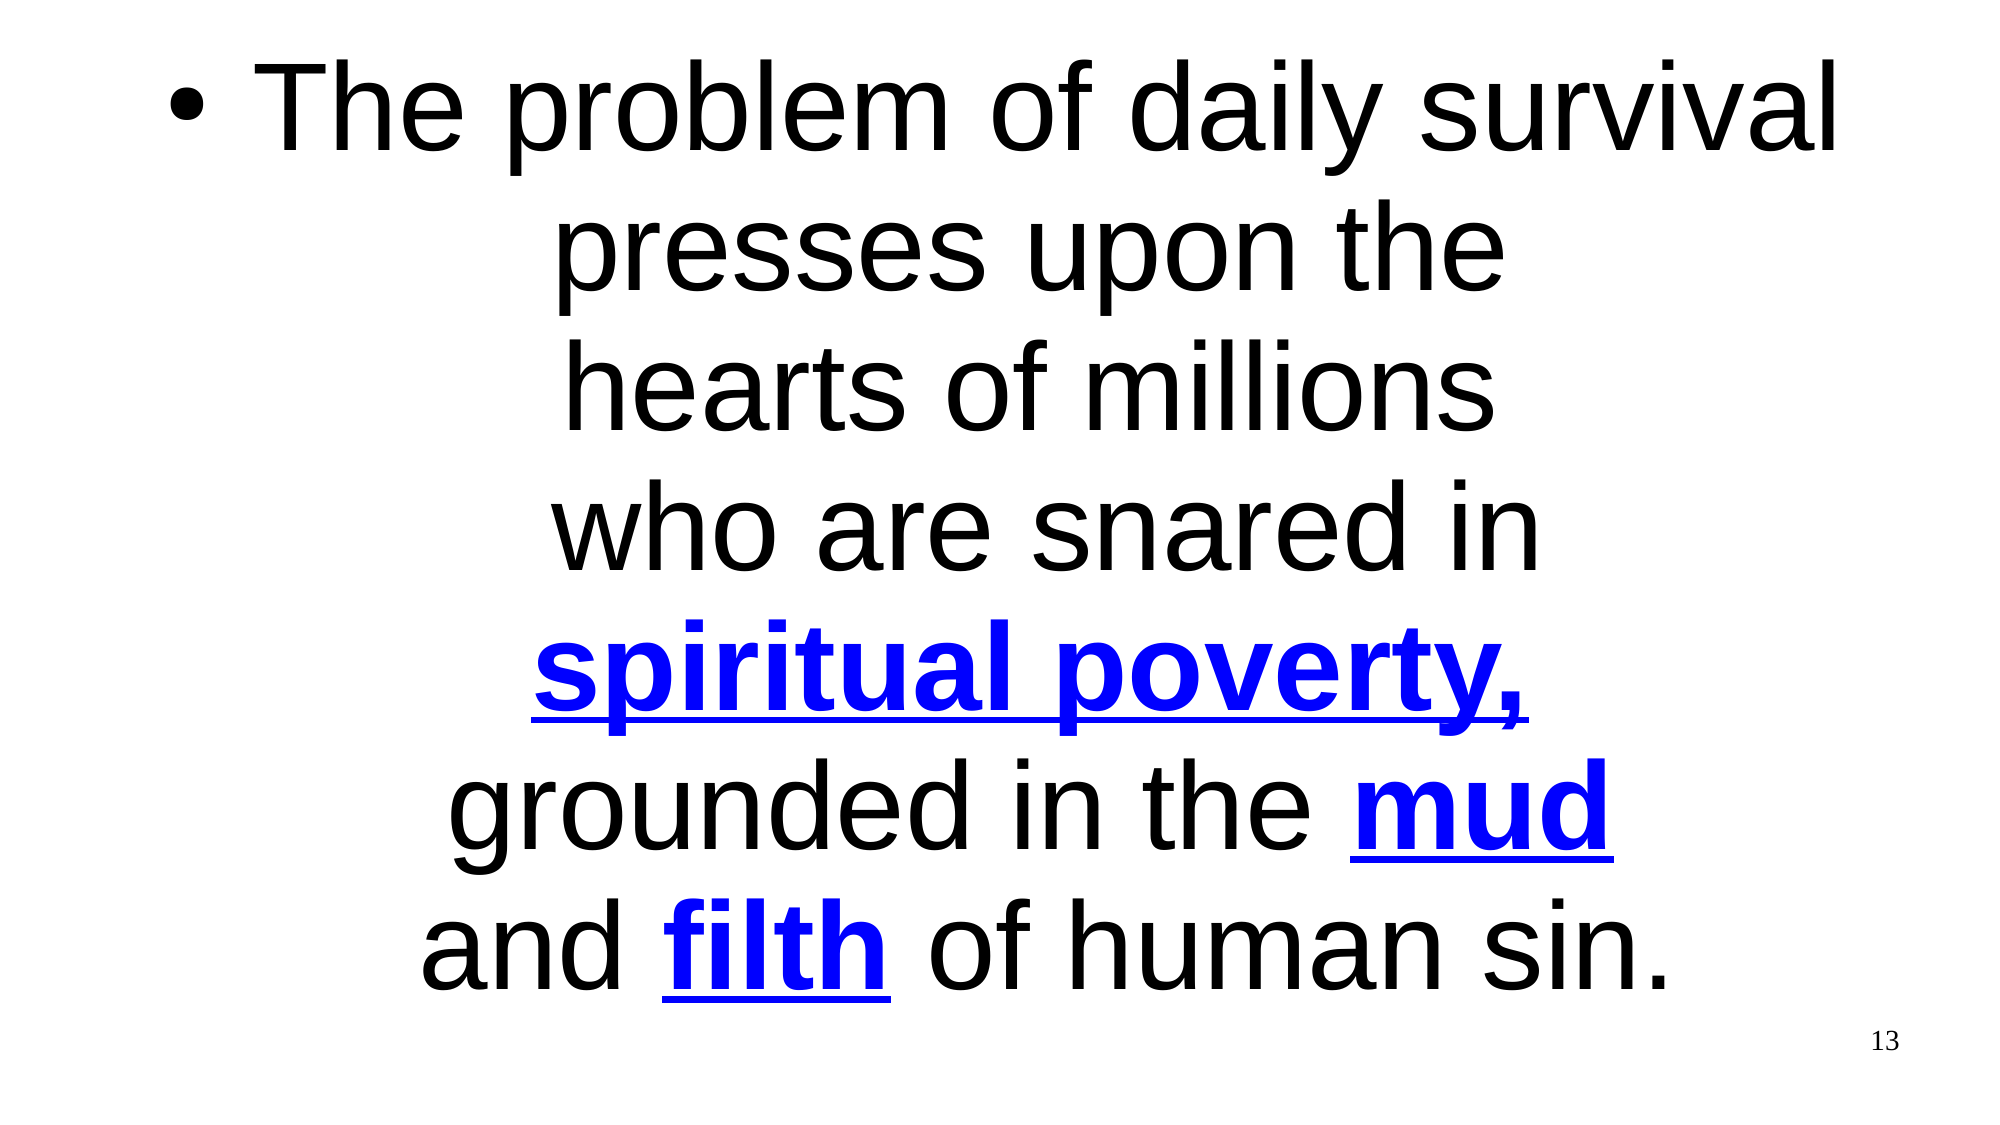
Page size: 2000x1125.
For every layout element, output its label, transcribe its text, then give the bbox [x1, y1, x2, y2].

list The problem of daily survival presses upon the hearts of millions who are snared in spiritual poverty, grounded in the mud and filth of human sin. [37, 37, 1988, 1088]
